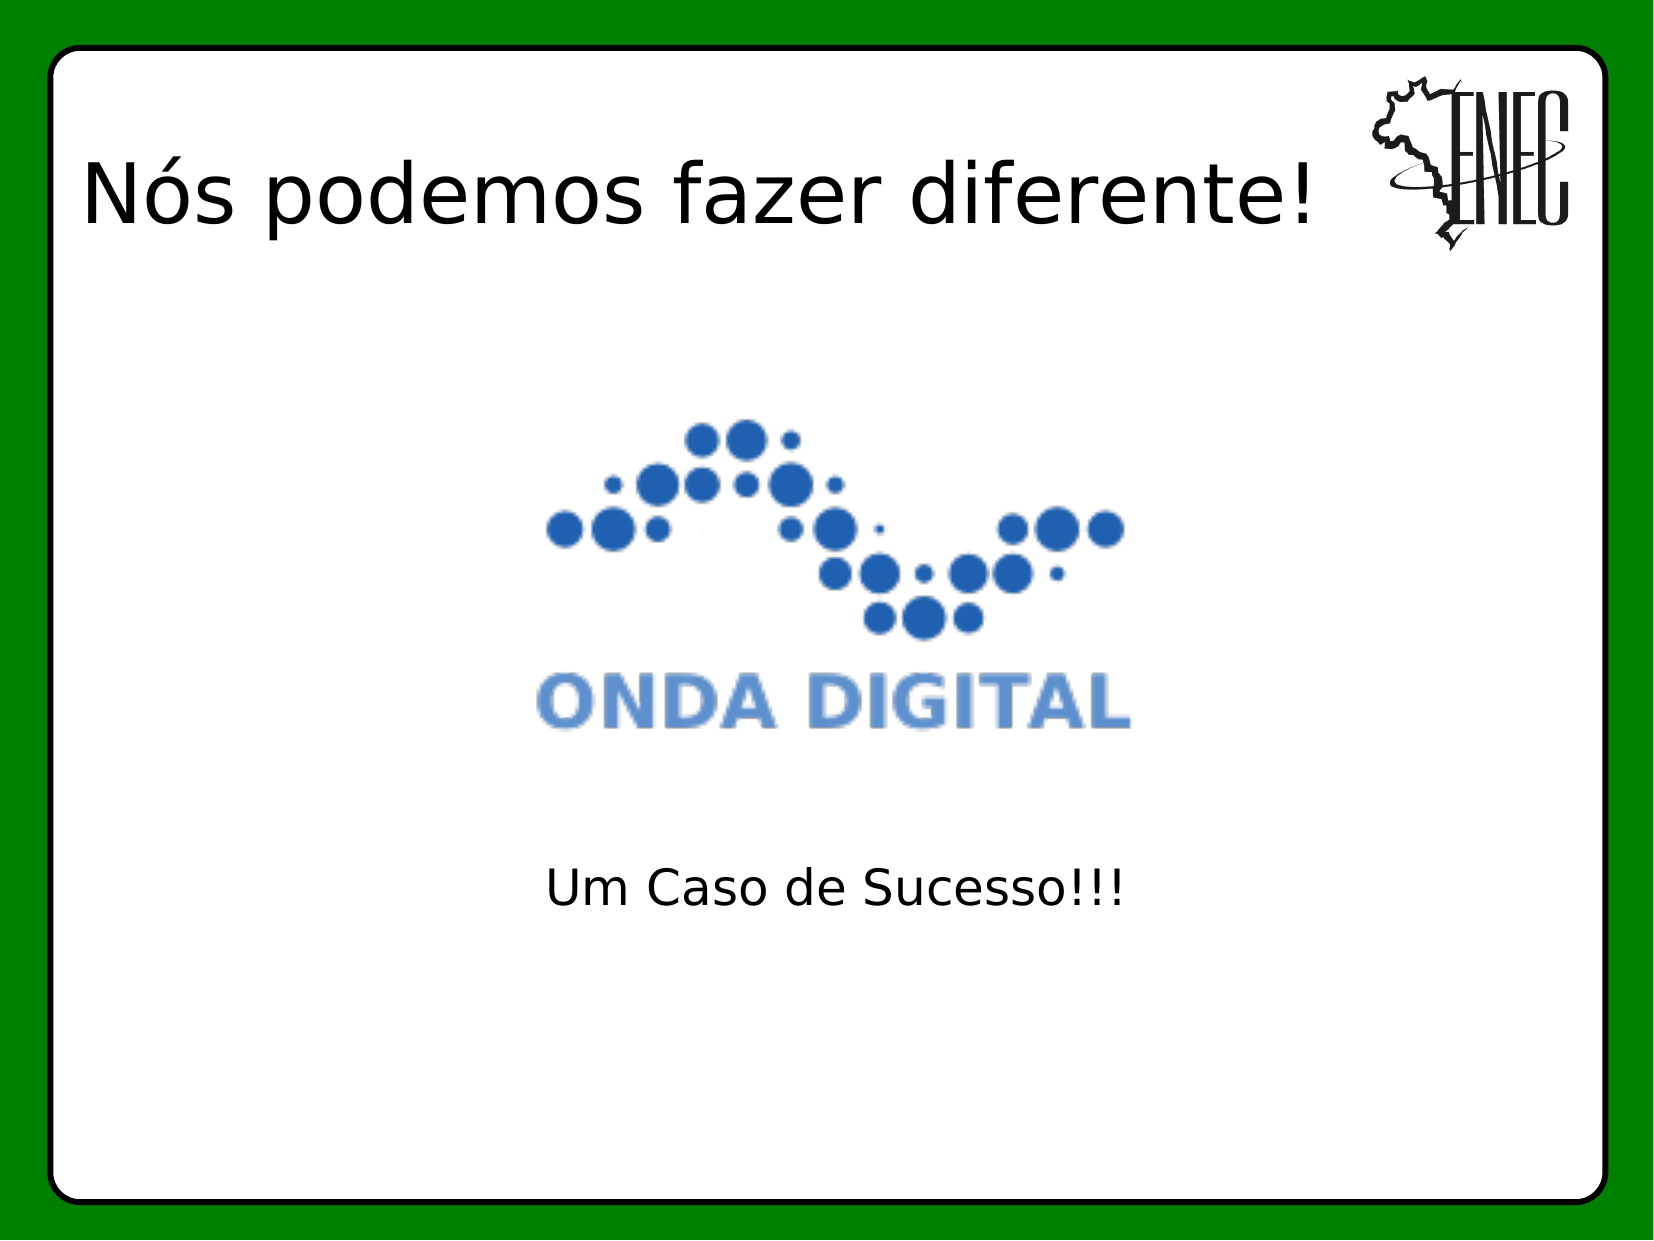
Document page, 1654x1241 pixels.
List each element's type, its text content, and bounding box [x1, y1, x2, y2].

title Nós podemos fazer diferente! [80, 91, 1493, 299]
list Um Caso de Sucesso!!! [121, 858, 1534, 1004]
picture [516, 389, 1157, 858]
picture [1367, 71, 1574, 273]
